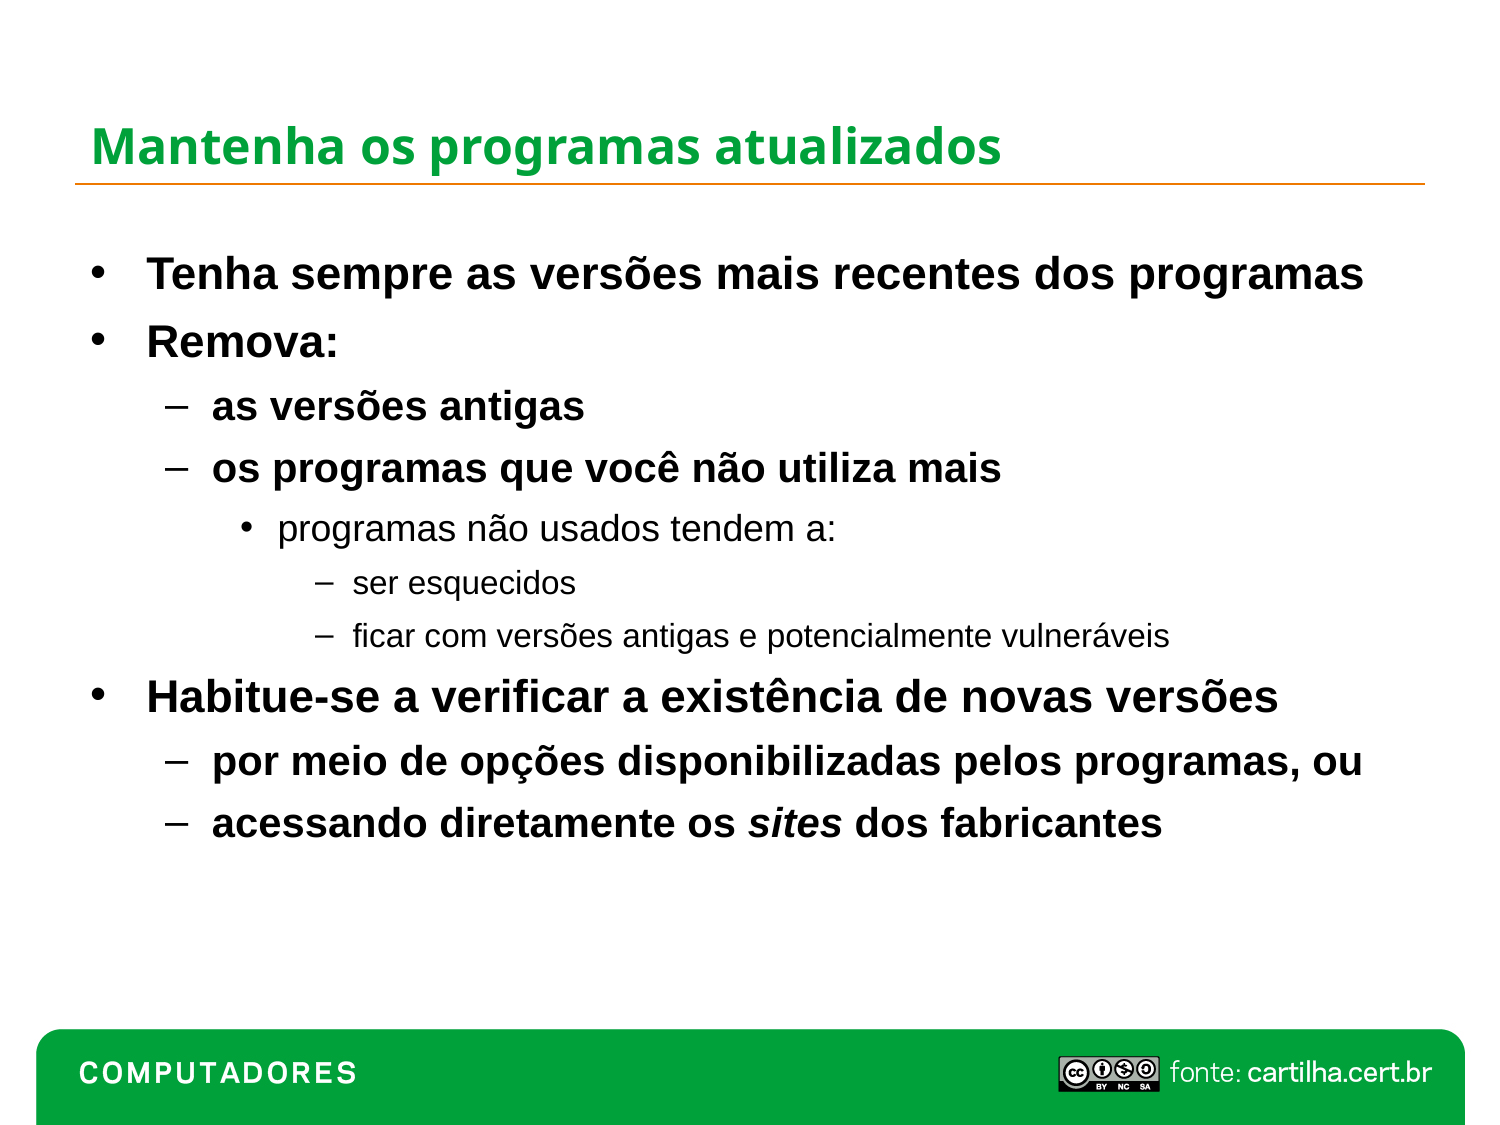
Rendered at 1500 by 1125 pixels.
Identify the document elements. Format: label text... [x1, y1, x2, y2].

list Tenha sempre as versões mais recentes dos programas Remova: as versões antigas os programas que você não utiliza mais programas não usados tendem a: ser esquecidos ficar com versões antigas e potencialmente vulneráveis Habitue-se a verificar a existência de novas versões por meio de opções disponibilizadas pelos programas, ou acessando diretamente os sites dos fabricantes [75, 236, 1425, 979]
picture [0, 0, 1500, 1125]
title Mantenha os programas atualizados [75, 54, 1425, 182]
